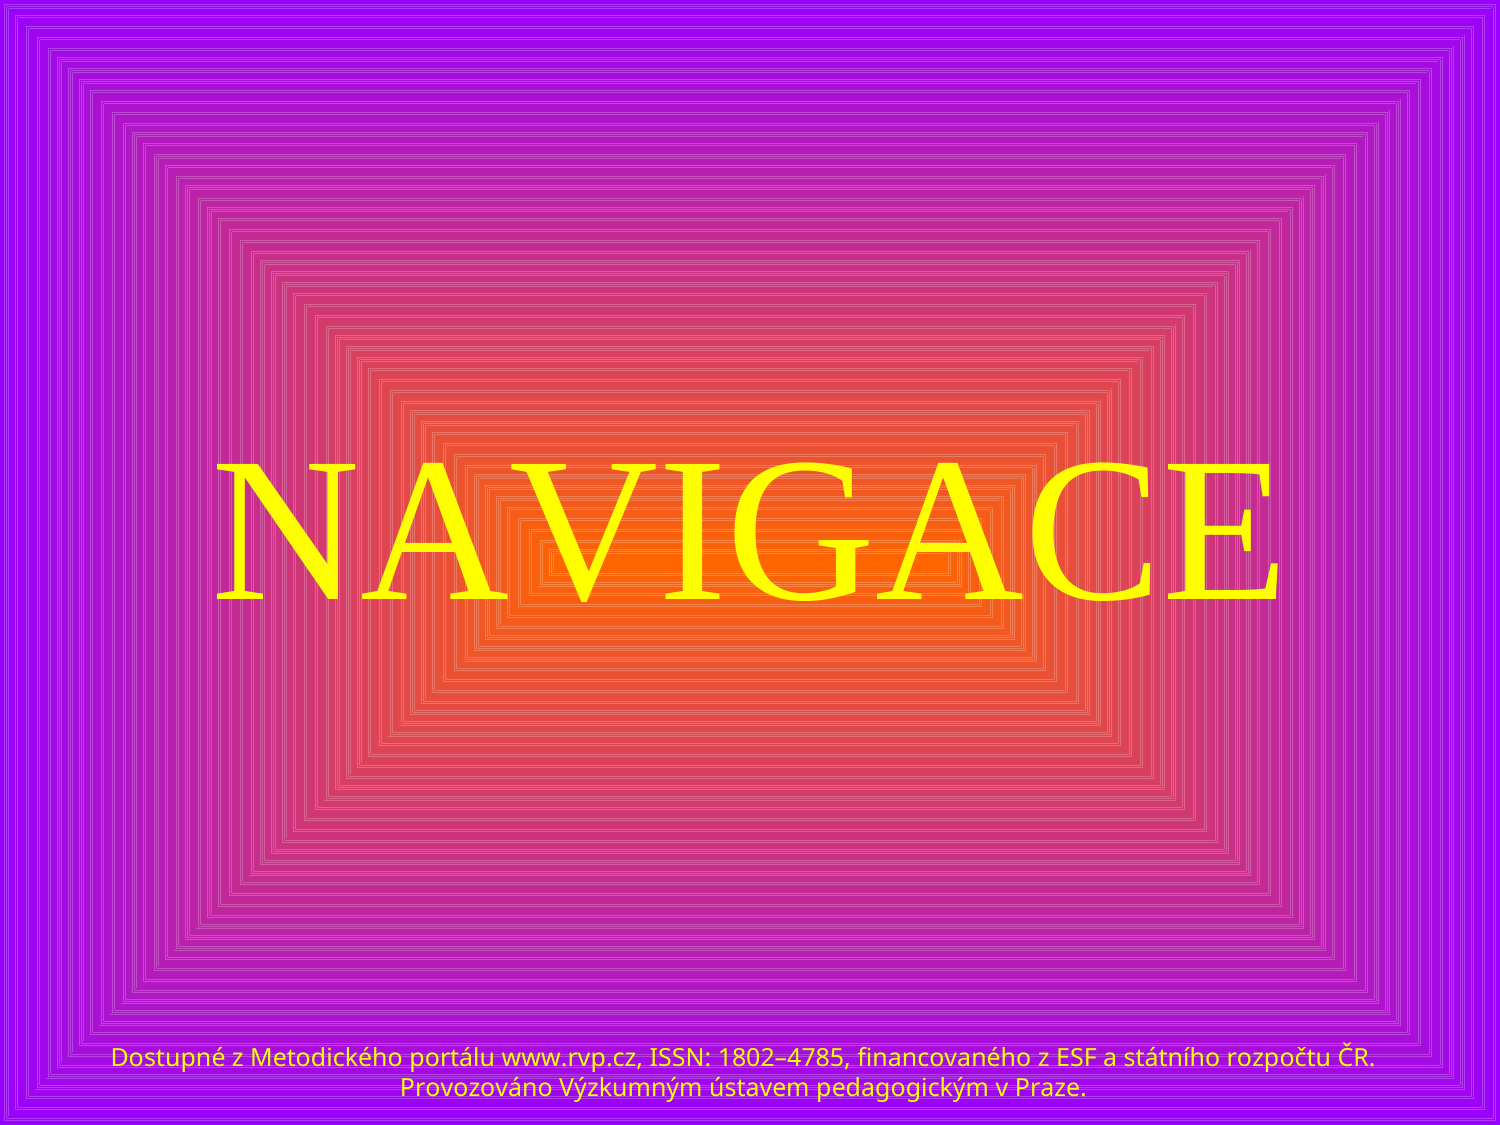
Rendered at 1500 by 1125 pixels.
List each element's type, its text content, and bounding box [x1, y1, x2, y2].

text_box NAVIGACE [0, 385, 1500, 649]
text_box Dostupné z Metodického portálu www.rvp.cz, ISSN: 1802–4785, financovaného z ESF a státního rozpočtu ČR. Provozováno Výzkumným ústavem pedagogickým v Praze. [35, 1041, 1454, 1102]
